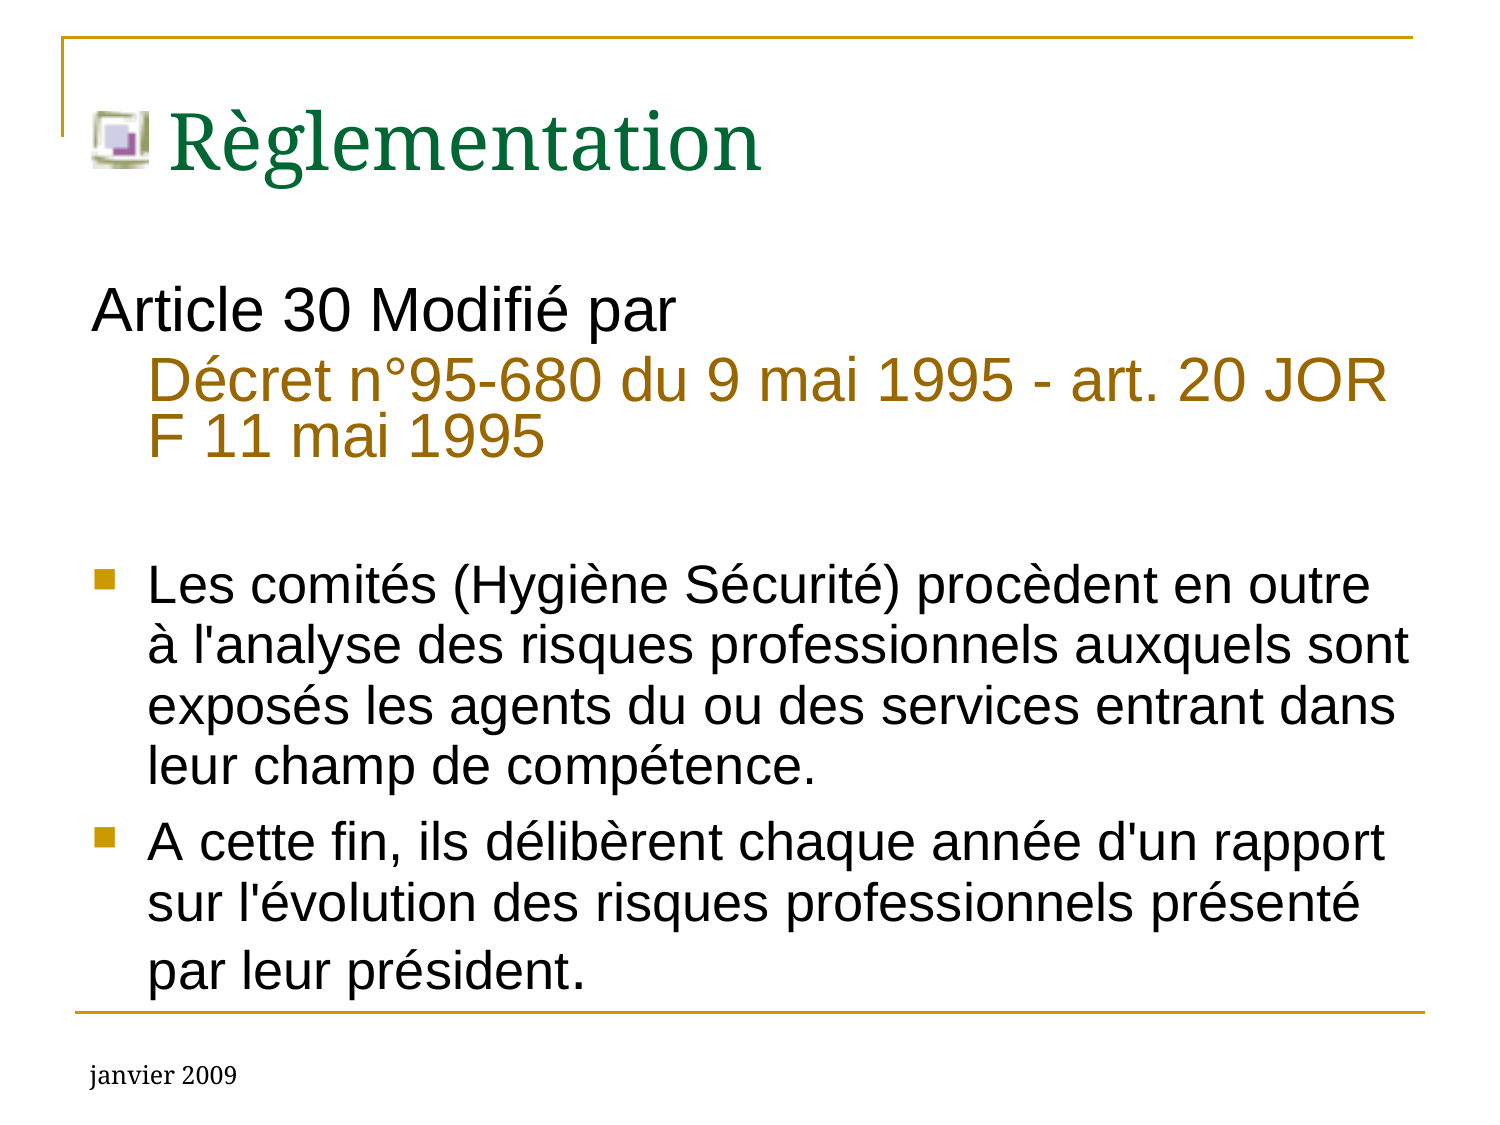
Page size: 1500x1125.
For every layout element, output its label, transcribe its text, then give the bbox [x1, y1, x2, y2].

title Règlementation [76, 78, 1427, 267]
list Article 30 Modifié par Décret n°95-680 du 9 mai 1995 - art. 20 JORF 11 mai 1995 Les comités (Hygiène Sécurité) procèdent en outre à l'analyse des risques professionnels auxquels sont exposés les agents du ou des services entrant dans leur champ de compétence. A cette fin, ils délibèrent chaque année d'un rapport sur l'évolution des risques professionnels présenté par leur président. [76, 267, 1427, 1010]
